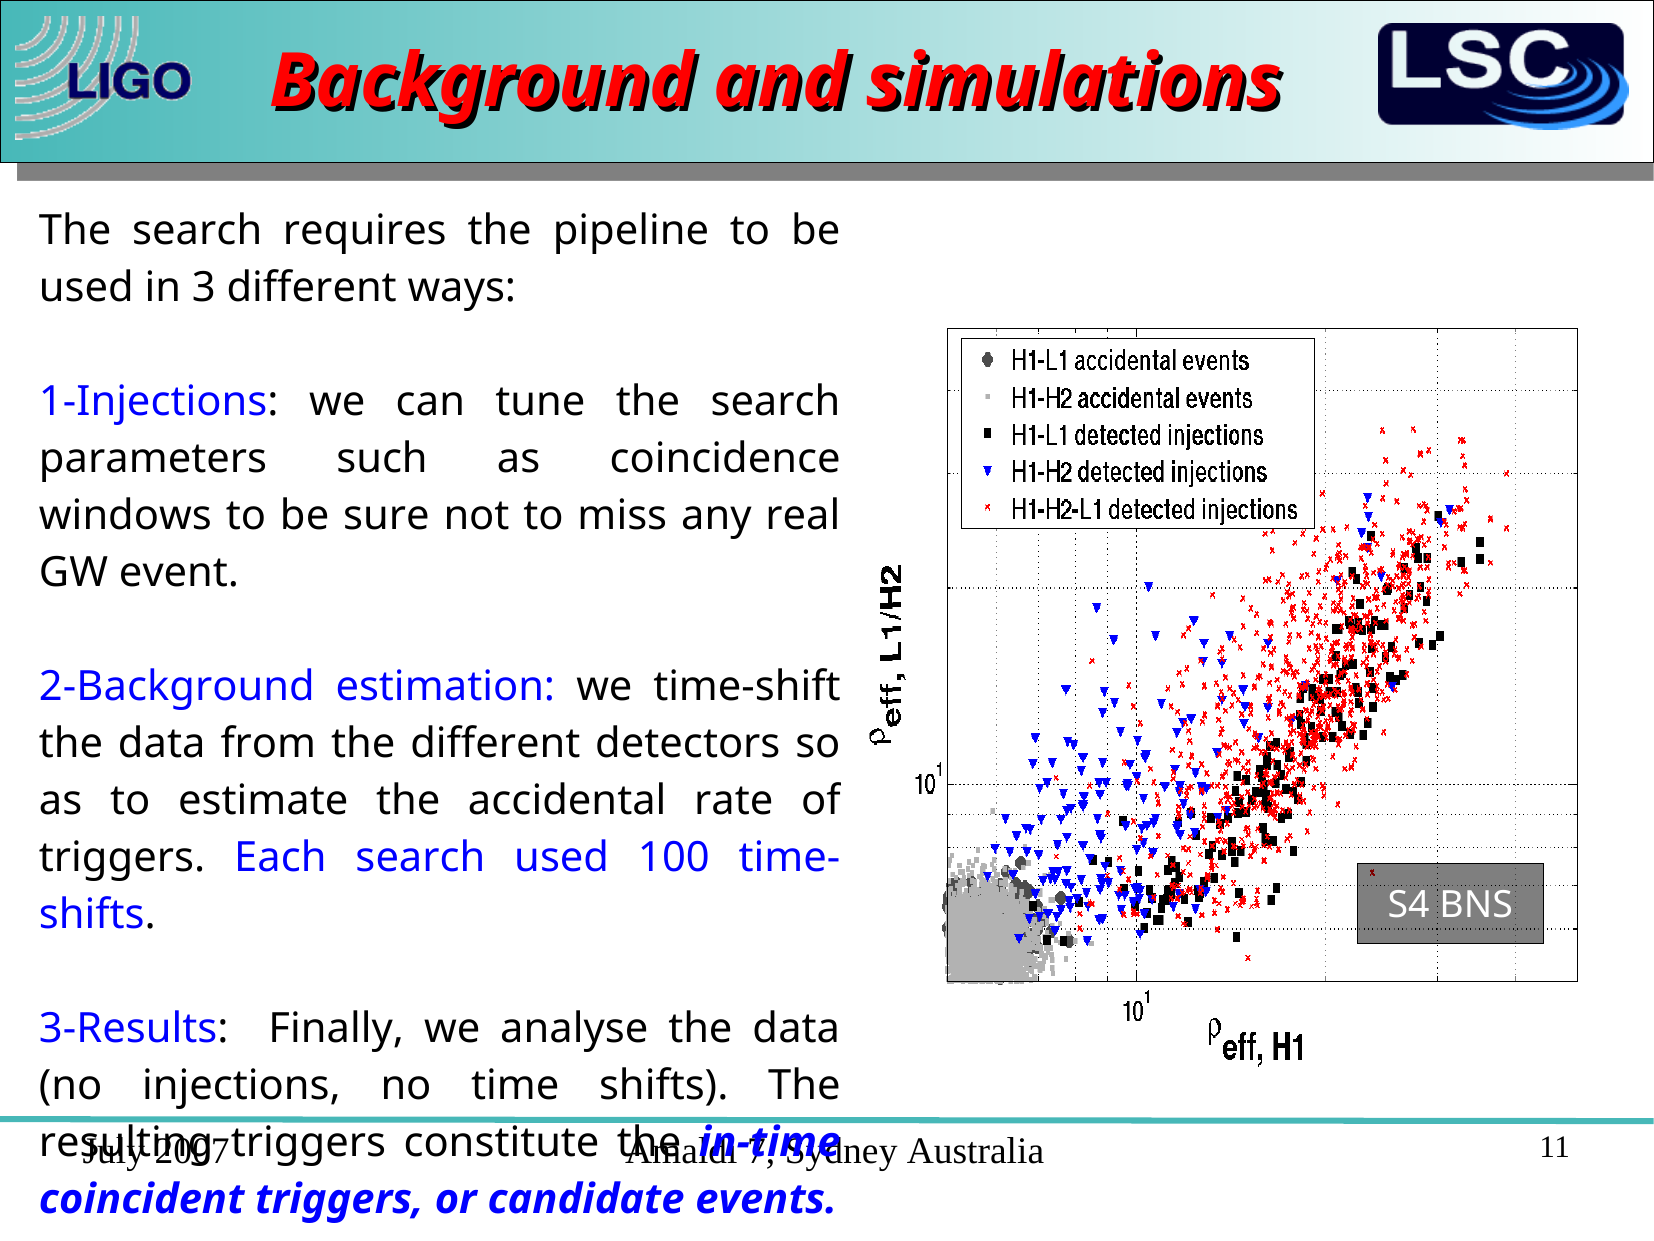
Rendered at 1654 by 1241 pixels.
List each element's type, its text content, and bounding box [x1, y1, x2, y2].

picture [15, 16, 192, 140]
text_box The search requires the pipeline to be used in 3 different ways: 1-Injections: we can tune the search parameters such as coincidence windows to be sure not to miss any real GW event. 2-Background estimation: we time-shift the data from the different detectors so as to estimate the accidental rate of triggers. Each search used 100 time-shifts. 3-Results: Finally, we analyse the data (no injections, no time shifts). The resulting triggers constitute the in-time coincident triggers, or candidate events. [24, 192, 856, 1158]
text_box Background and simulations [254, 19, 1322, 127]
picture [1378, 23, 1629, 130]
text_box S4 BNS [1357, 863, 1544, 944]
picture [841, 267, 1654, 1086]
